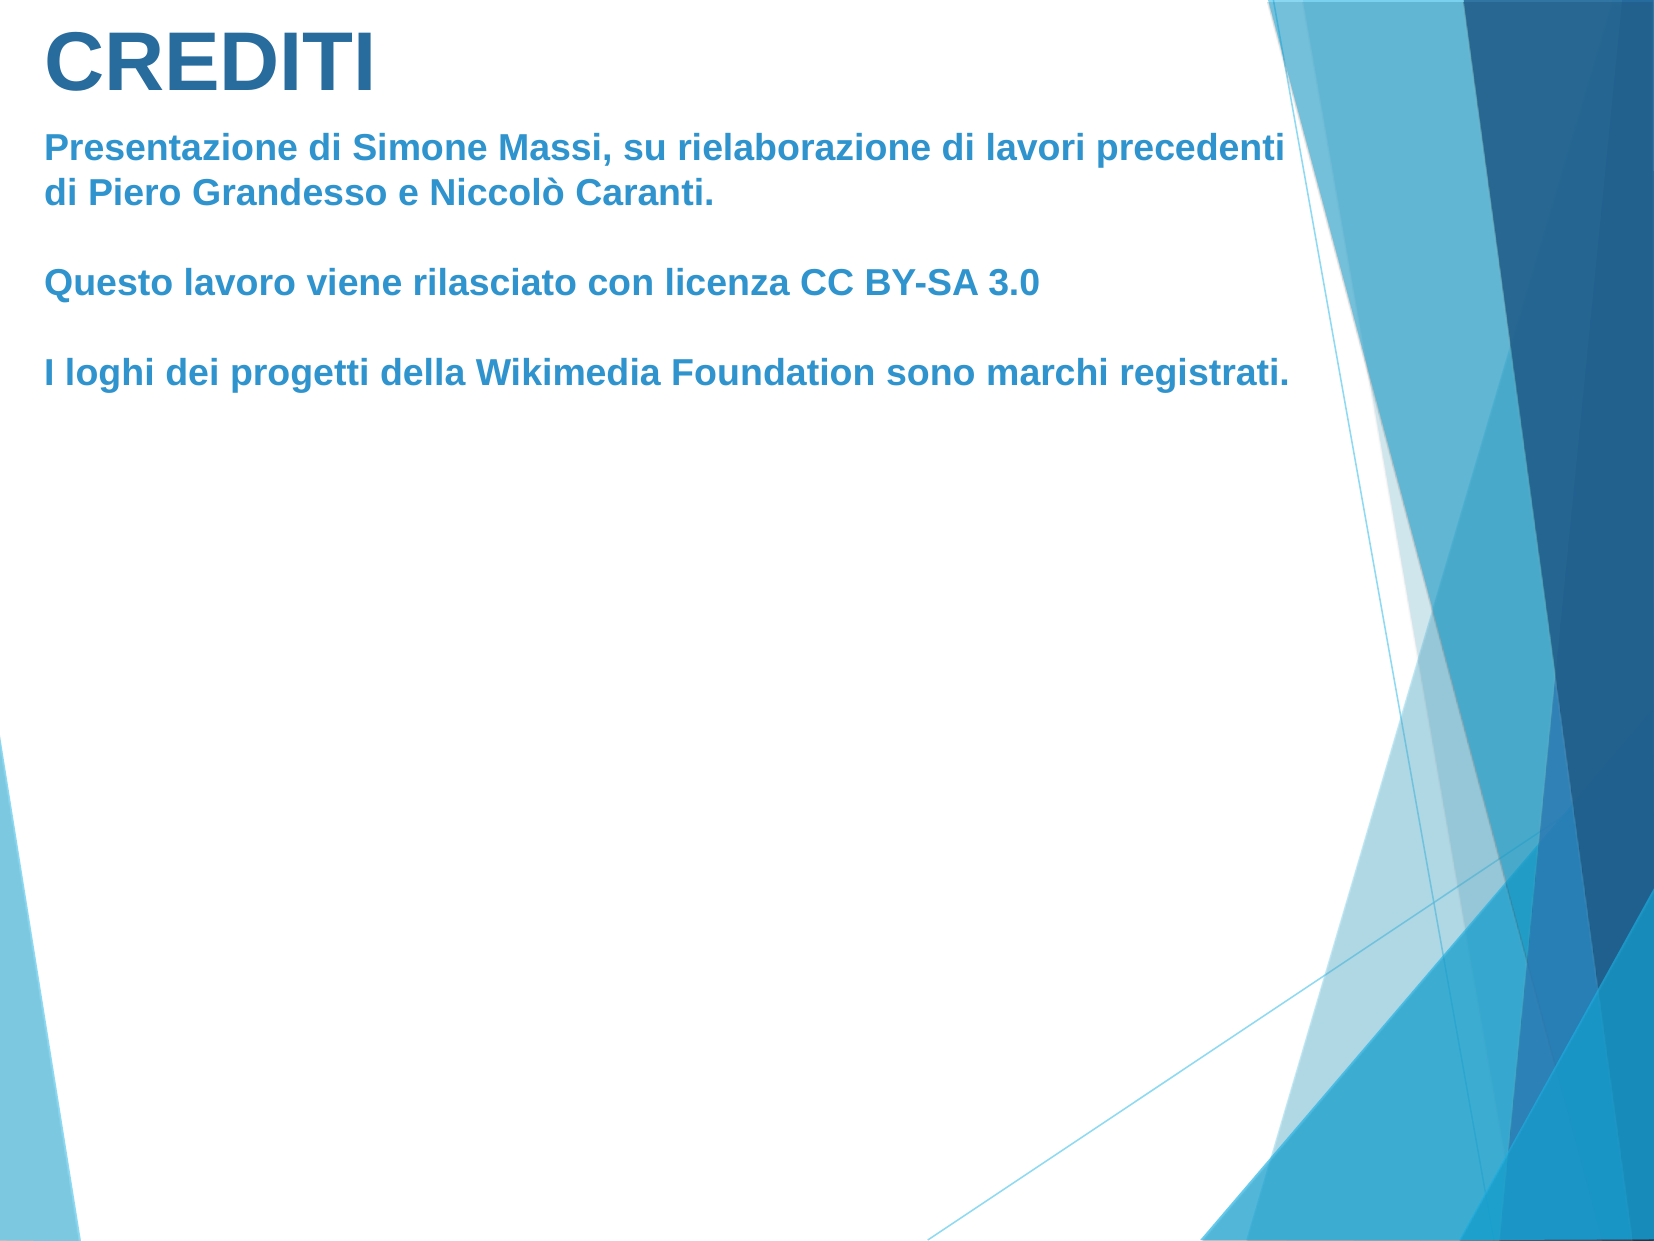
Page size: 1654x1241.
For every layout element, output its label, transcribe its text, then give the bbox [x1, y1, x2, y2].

text_box Presentazione di Simone Massi, su rielaborazione di lavori precedenti di Piero Grandesso e Niccolò Caranti. Questo lavoro viene rilasciato con licenza CC BY-SA 3.0 I loghi dei progetti della Wikimedia Foundation sono marchi registrati. [29, 116, 1309, 401]
text_box CREDITI [29, 0, 1309, 115]
